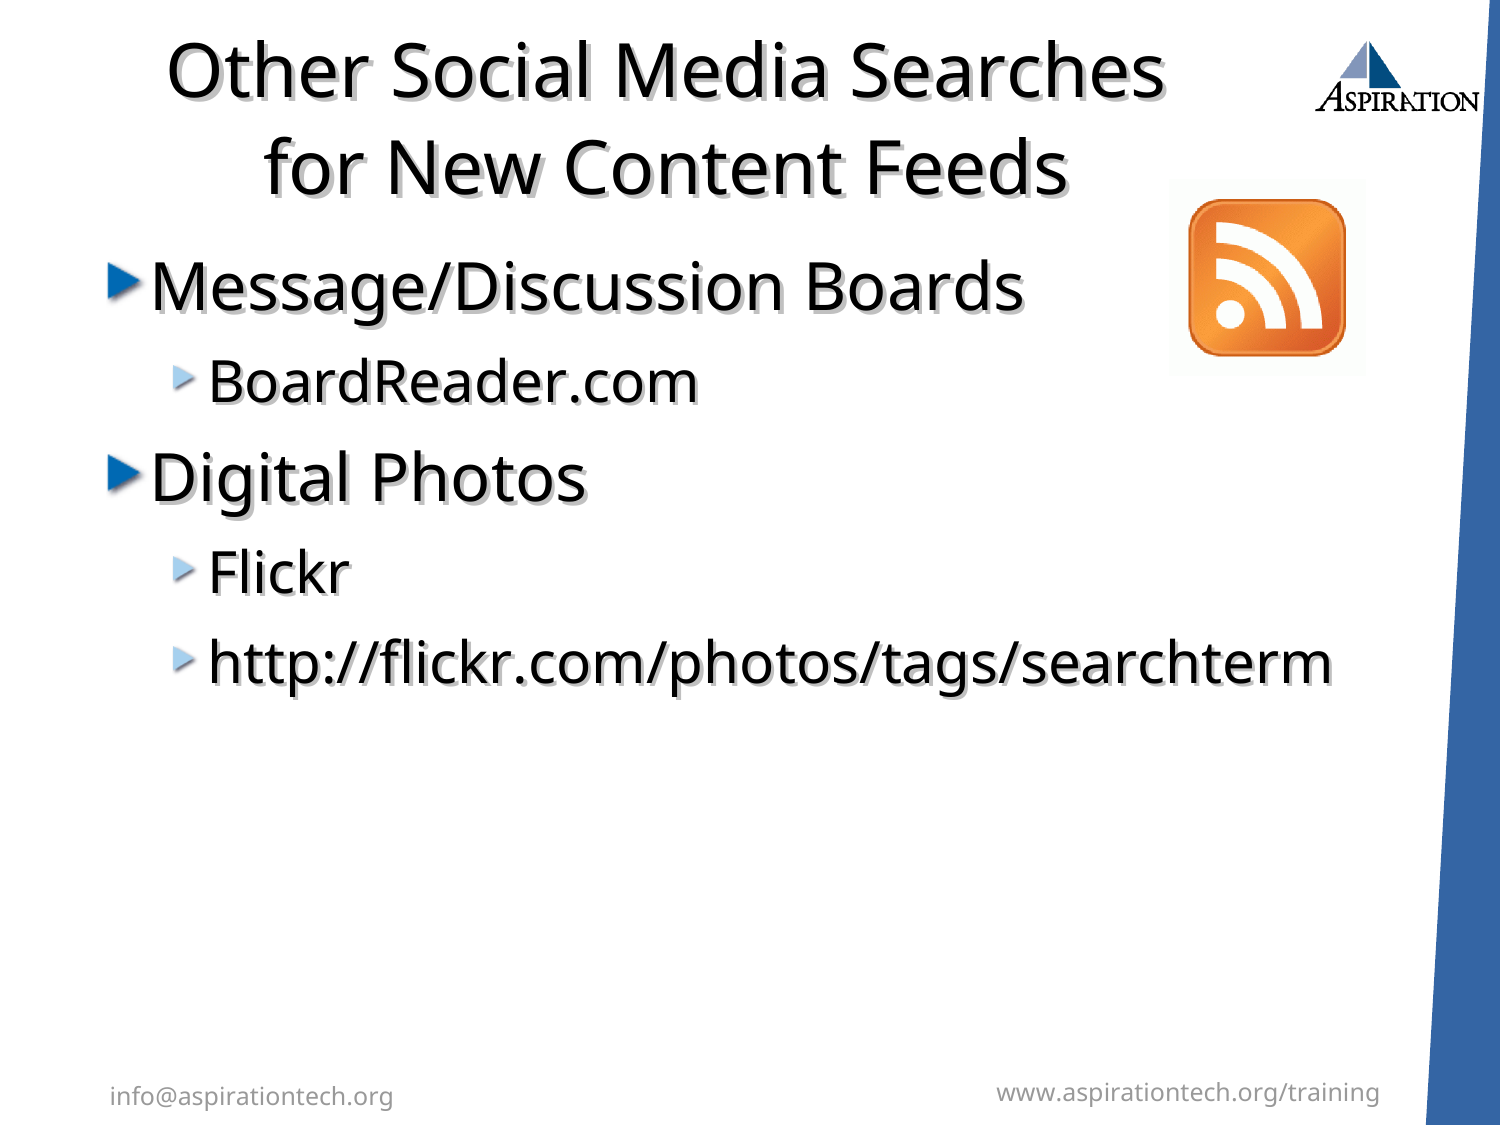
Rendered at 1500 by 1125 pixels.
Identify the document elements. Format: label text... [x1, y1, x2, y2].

list Message/Discussion Boards BoardReader.com Digital Photos Flickr http://flickr.com/photos/tags/searchterm [49, 238, 1447, 892]
picture [1315, 41, 1480, 120]
title Other Social Media Searches for New Content Feeds [49, 15, 1284, 210]
picture [1169, 179, 1366, 376]
